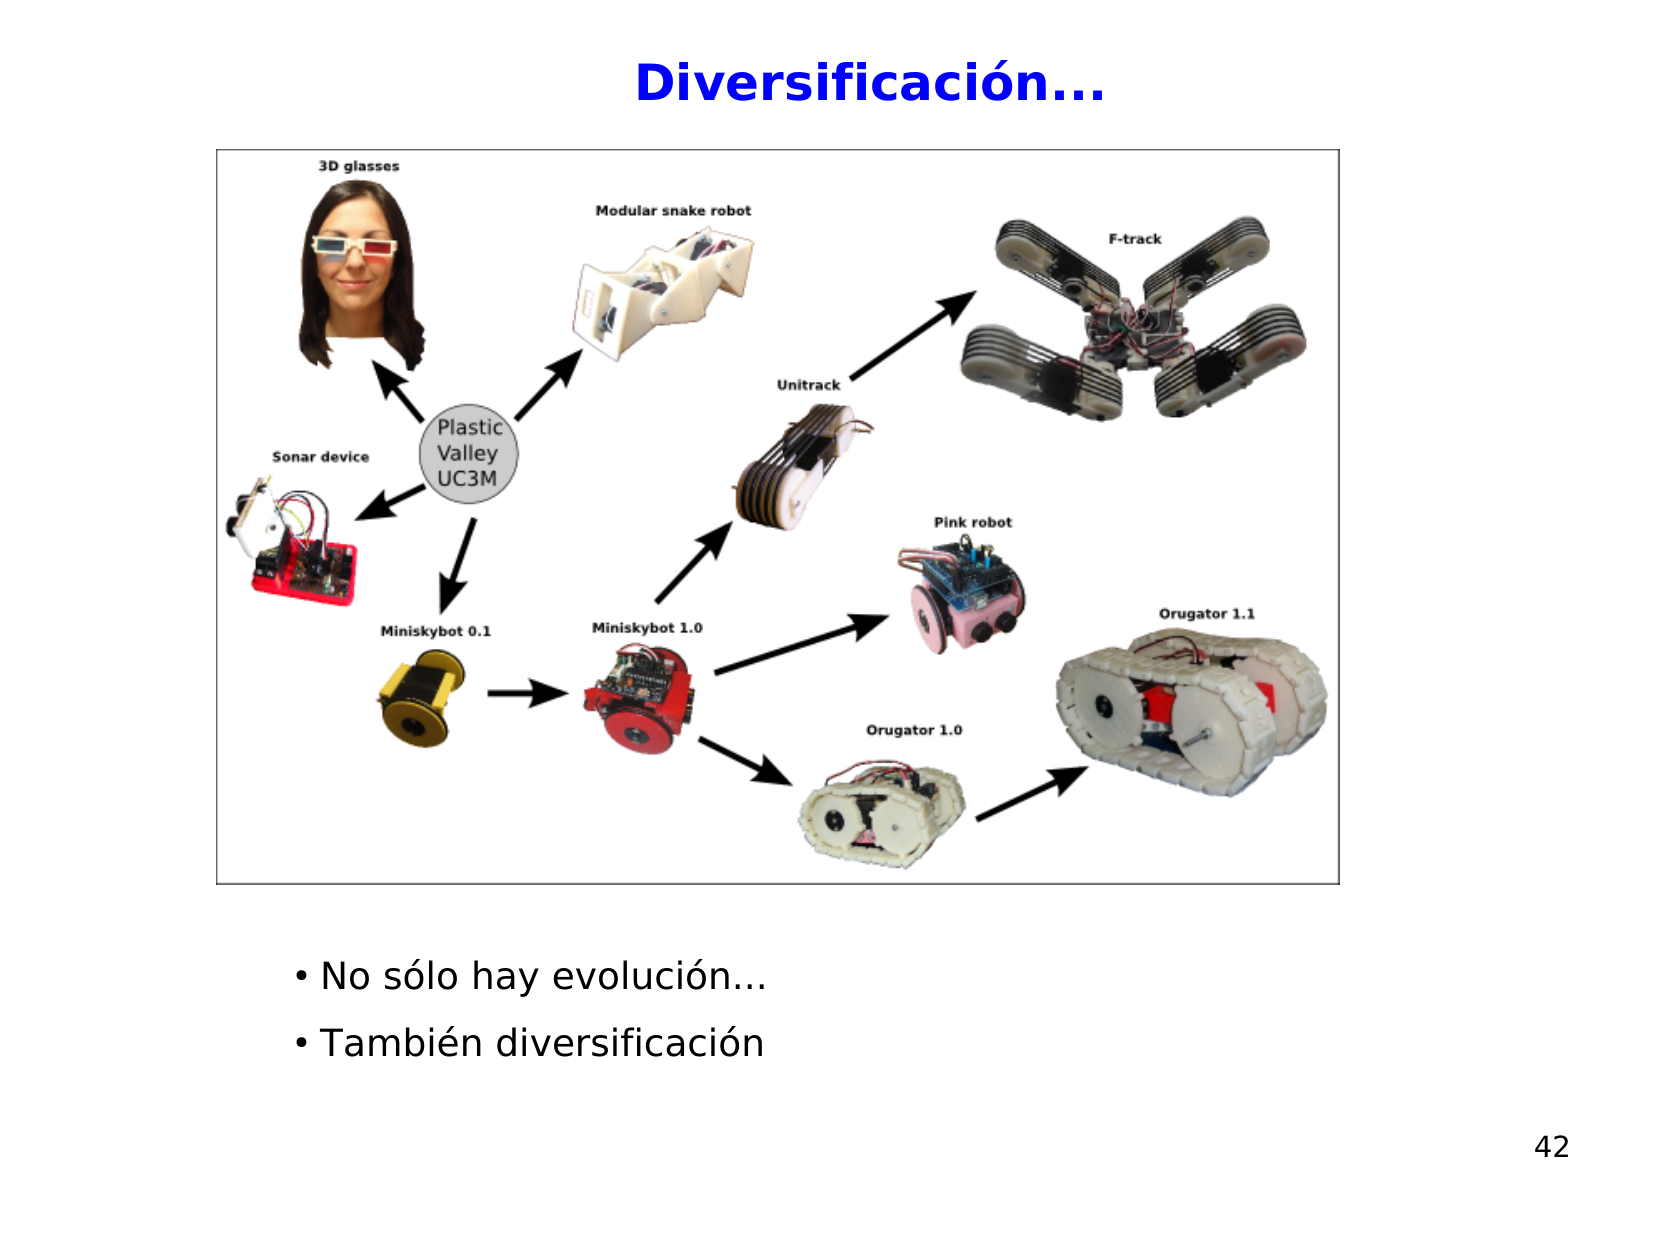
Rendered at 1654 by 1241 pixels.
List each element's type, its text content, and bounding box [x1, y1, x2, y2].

picture [216, 149, 1340, 885]
text_box Diversificación... [619, 46, 1123, 120]
text_box No sólo hay evolución... También diversificación [280, 947, 1233, 1078]
